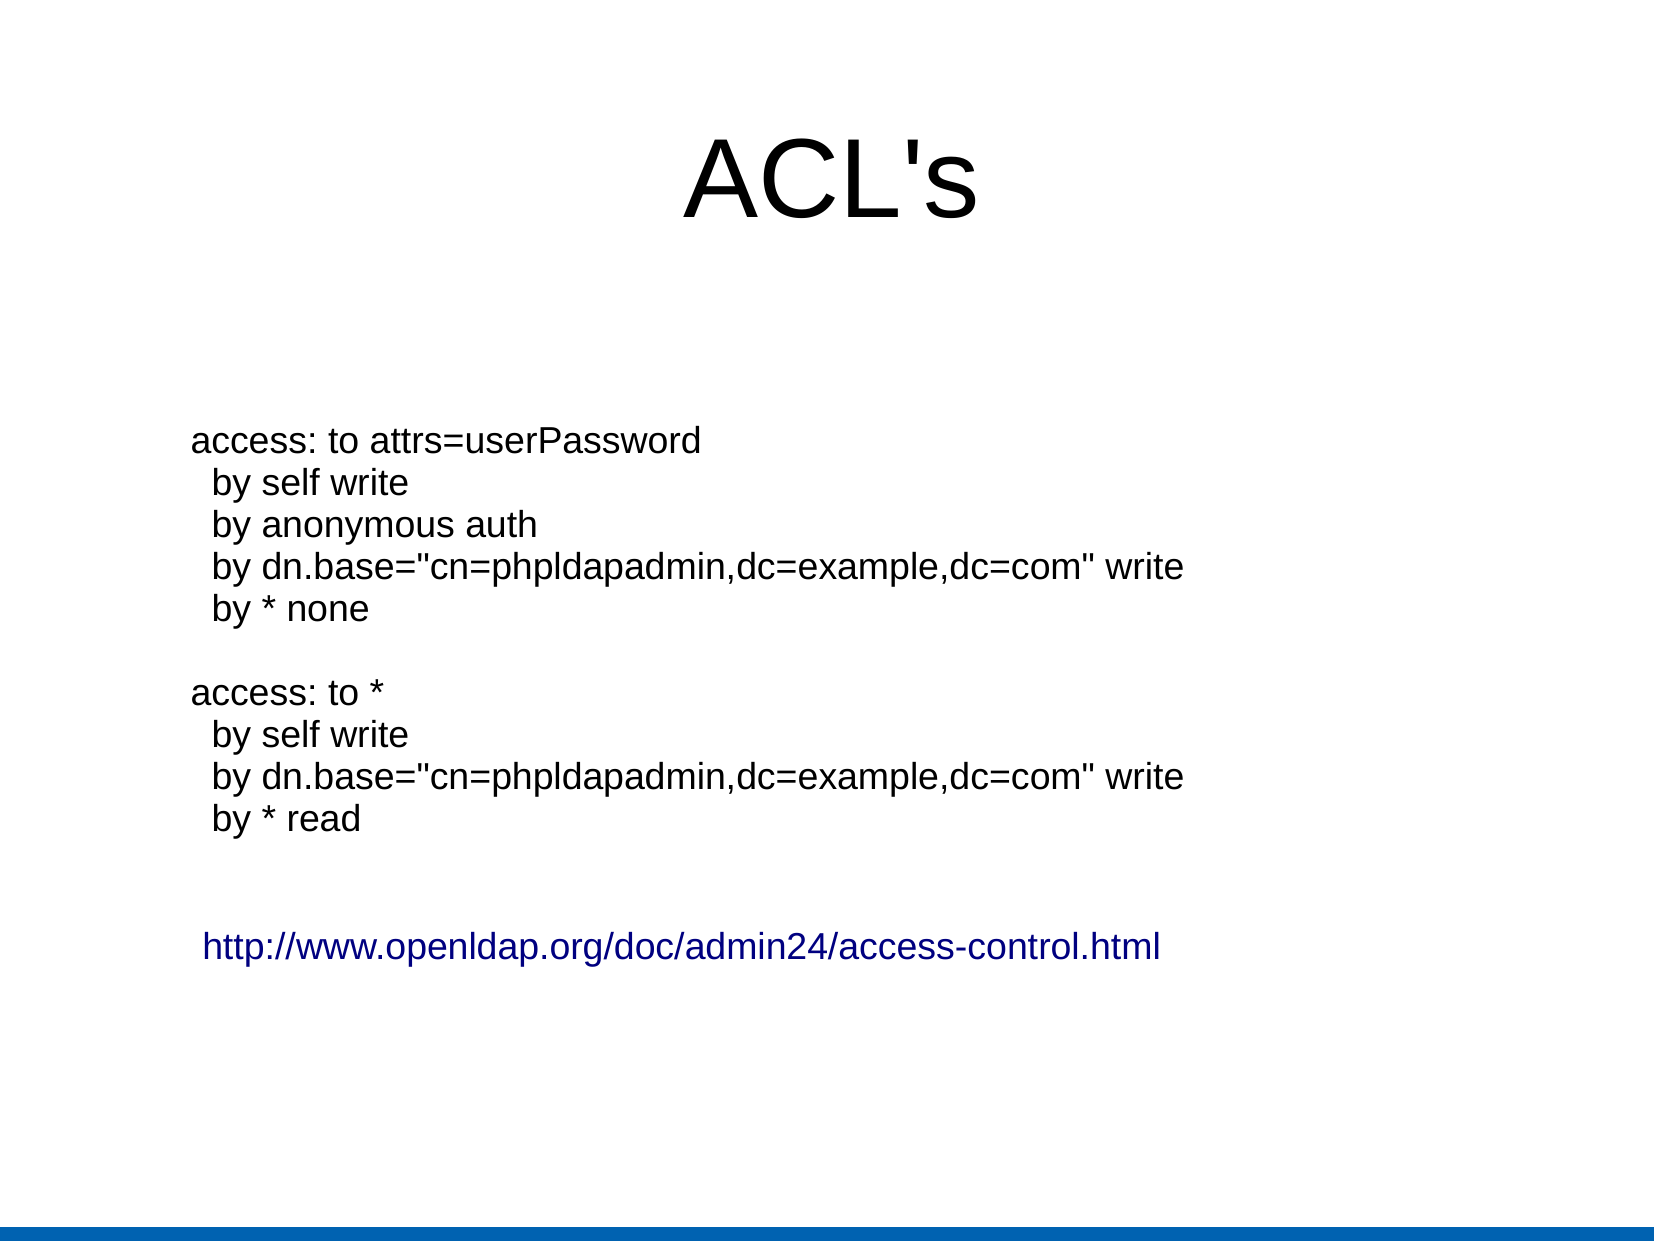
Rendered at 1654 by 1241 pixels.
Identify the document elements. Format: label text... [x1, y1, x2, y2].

text_box http://www.openldap.org/doc/admin24/access-control.html [187, 918, 1181, 976]
text_box access: to attrs=userPassword by self write by anonymous auth by dn.base="cn=phpldapadmin,dc=example,dc=com" write by * none access: to * by self write by dn.base="cn=phpldapadmin,dc=example,dc=com" write by * read [175, 412, 1201, 848]
title ACL's [125, 75, 1538, 283]
